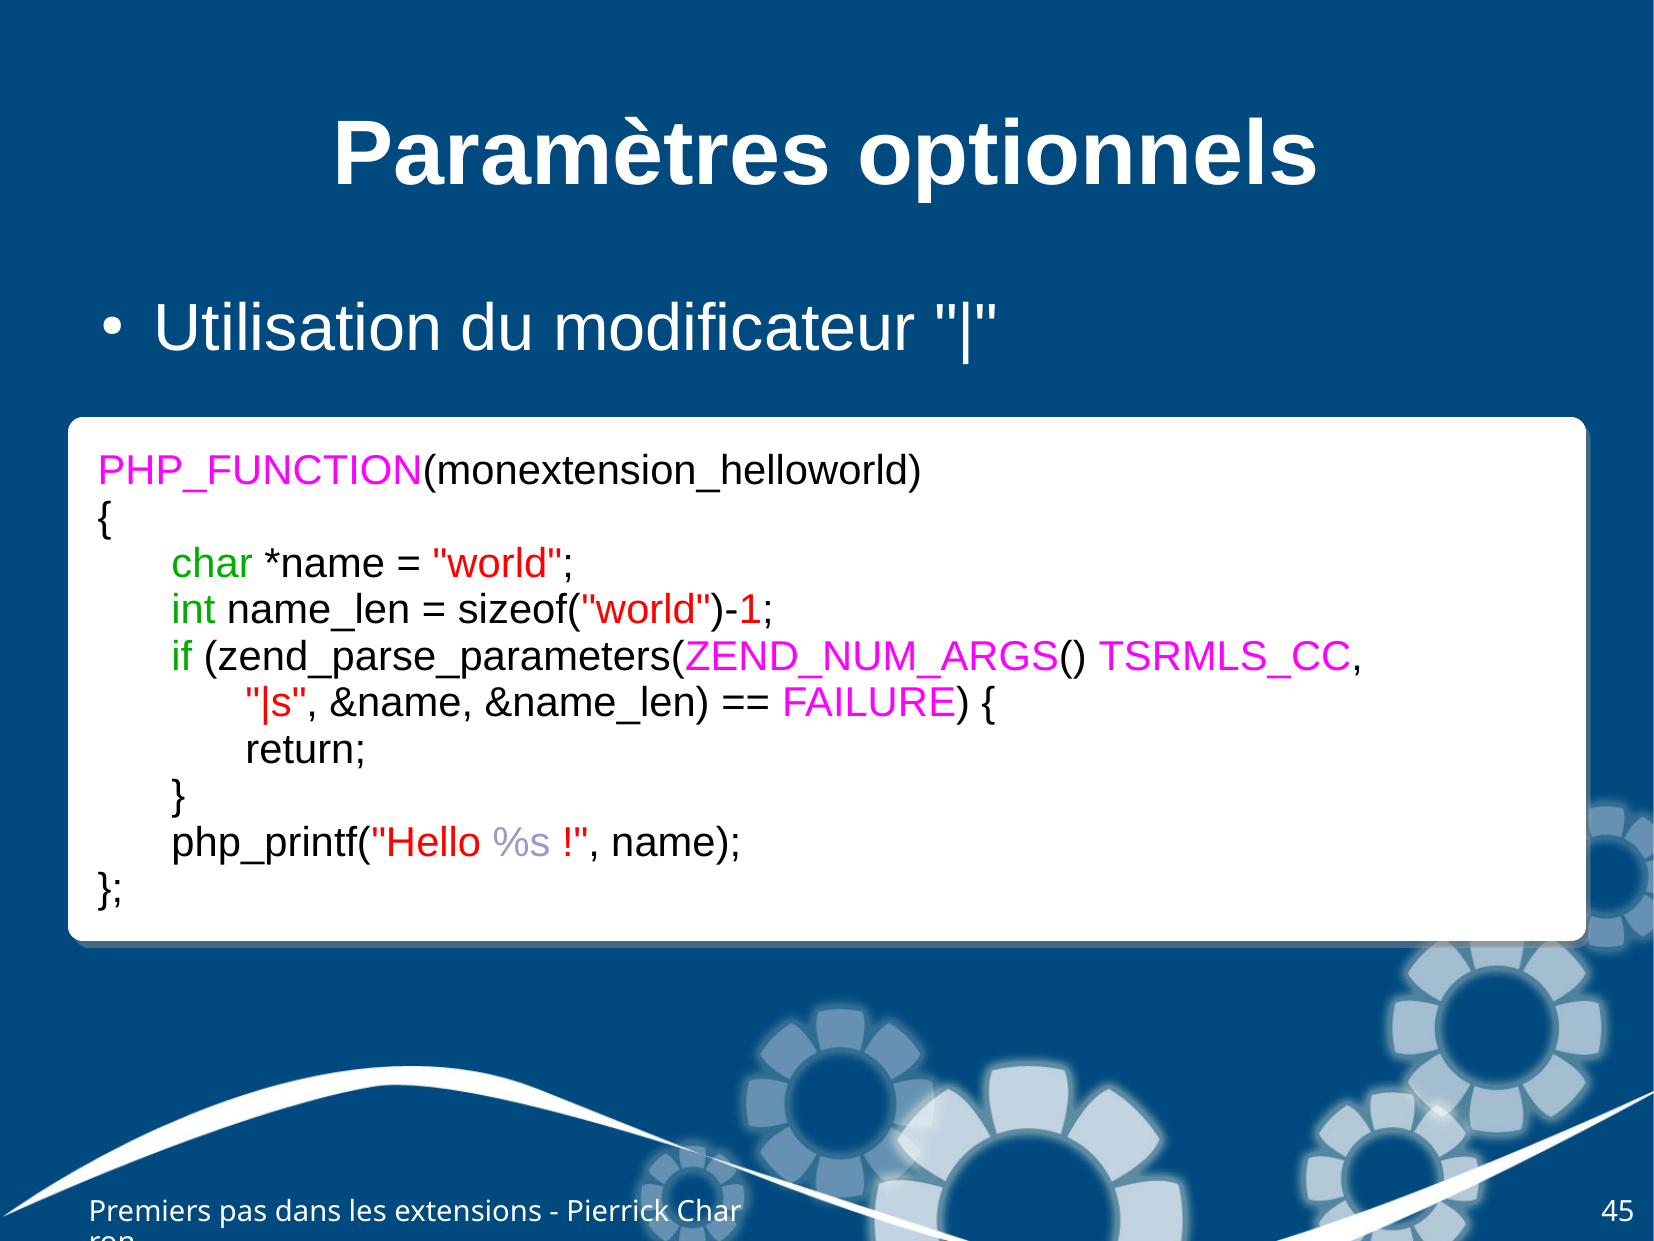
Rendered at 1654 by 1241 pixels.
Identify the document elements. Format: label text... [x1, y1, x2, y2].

list Utilisation du modificateur "|" [82, 290, 1571, 1109]
title Paramètres optionnels [82, 56, 1571, 250]
picture [0, 0, 1654, 1241]
